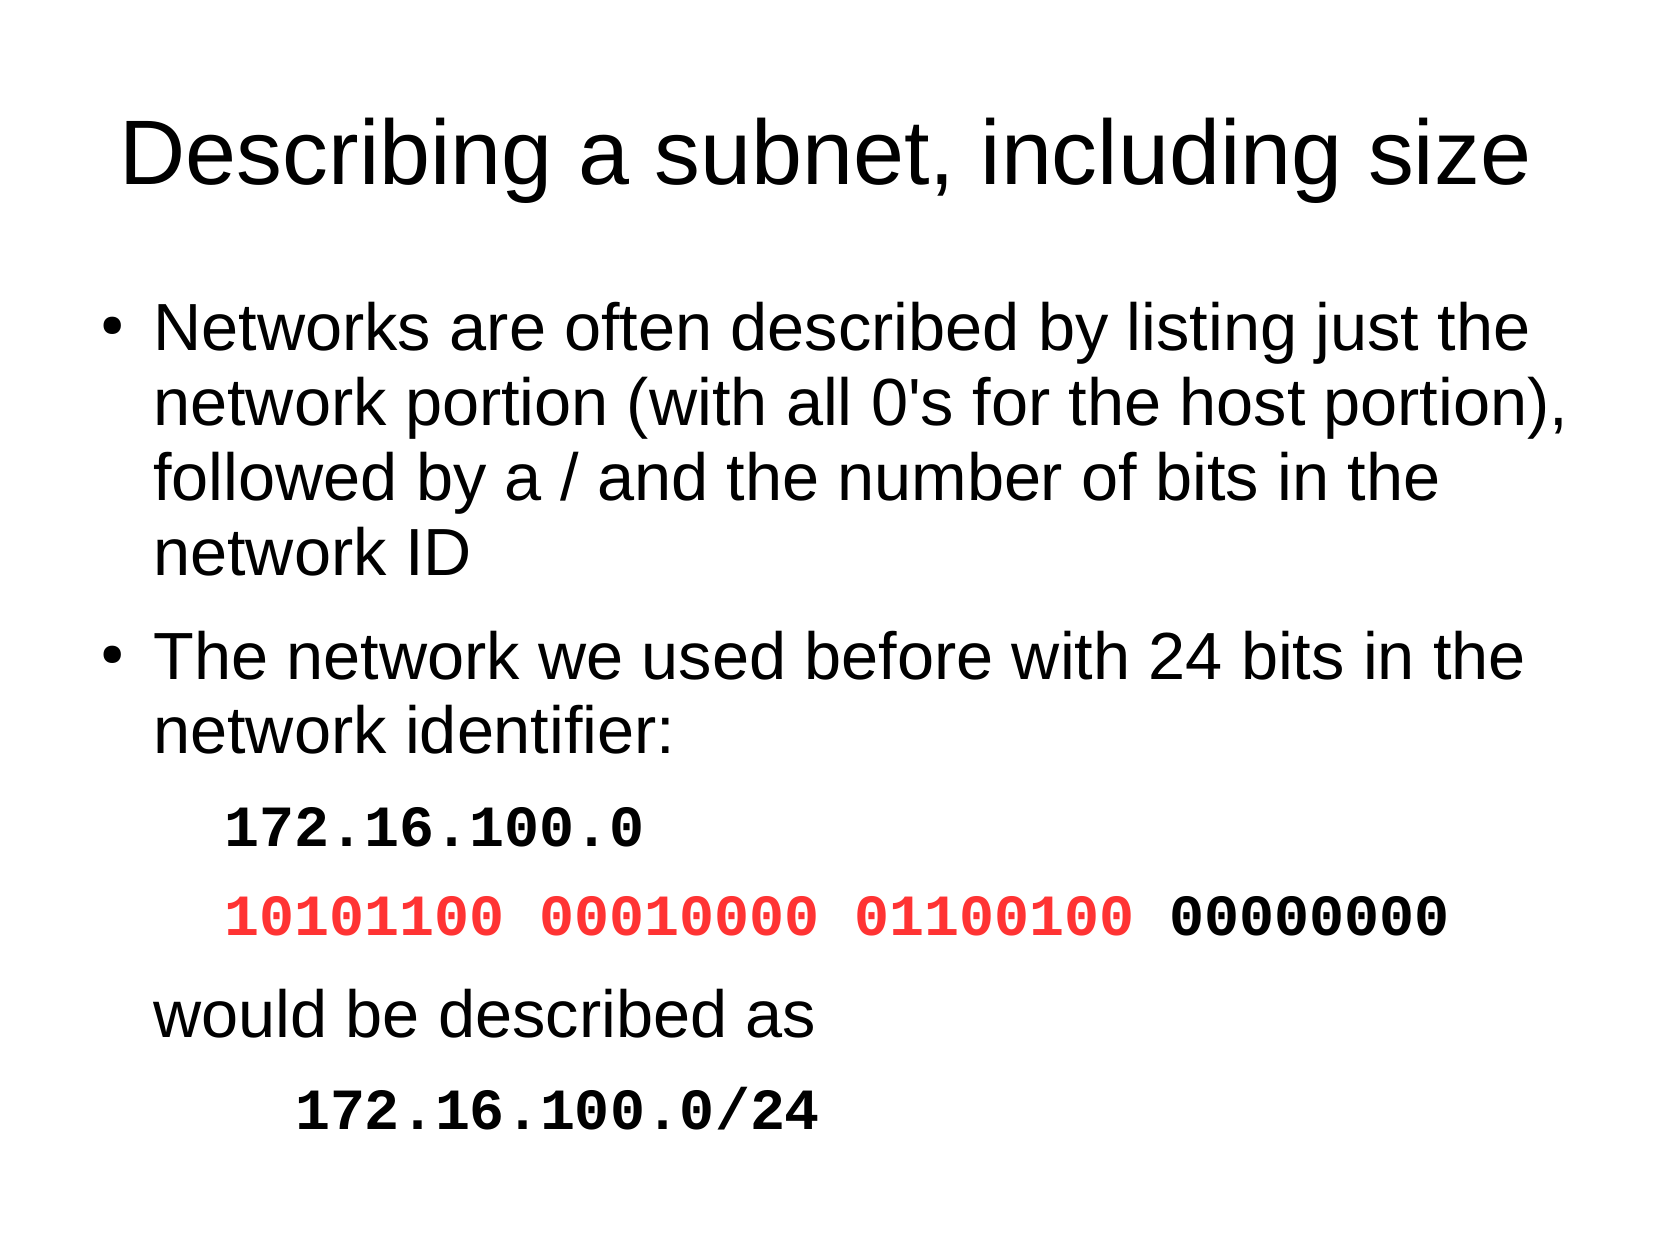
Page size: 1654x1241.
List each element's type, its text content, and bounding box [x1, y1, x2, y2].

list Networks are often described by listing just the network portion (with all 0's for the host portion), followed by a / and the number of bits in the network ID The network we used before with 24 bits in the network identifier: 172.16.100.0 10101100 00010000 01100100 00000000 would be described as 172.16.100.0/24 [82, 290, 1571, 1149]
title Describing a subnet, including size [82, 49, 1571, 257]
